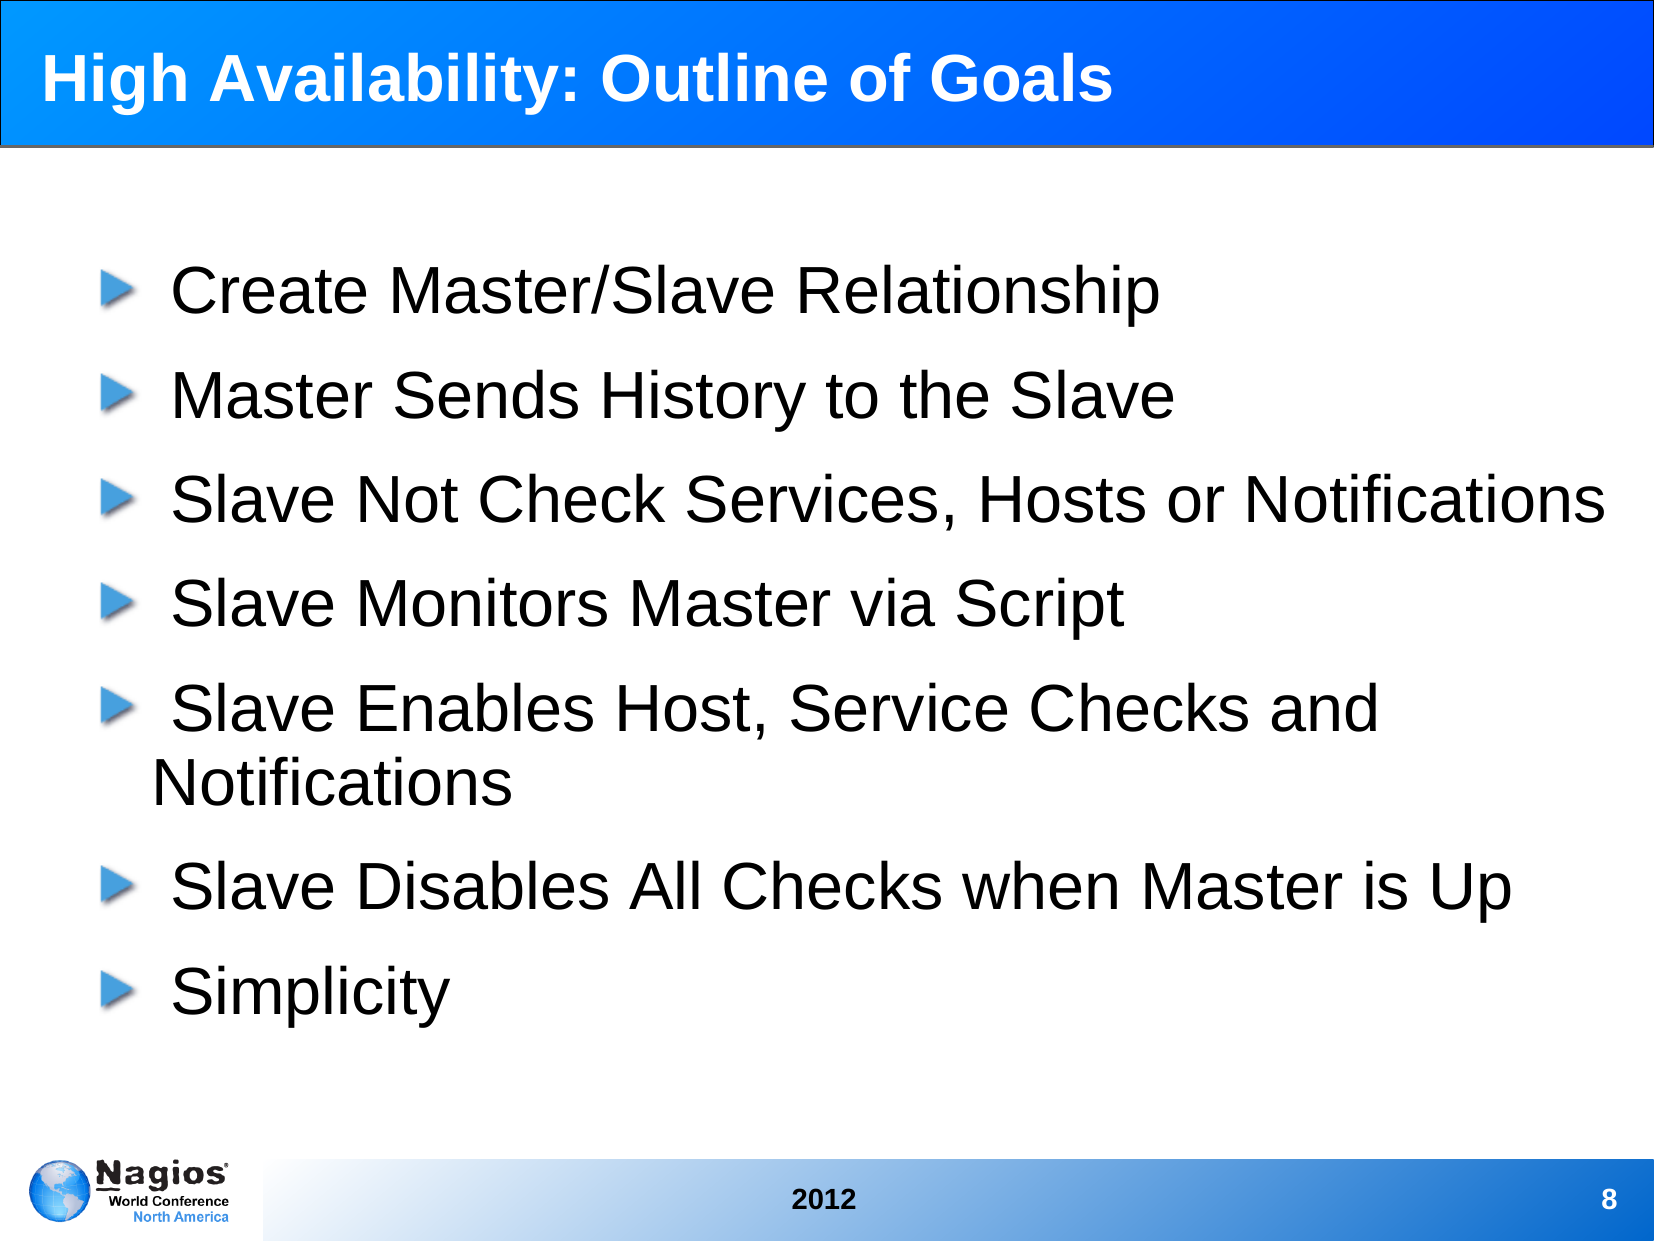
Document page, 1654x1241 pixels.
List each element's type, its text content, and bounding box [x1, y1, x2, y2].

list Create Master/Slave Relationship Master Sends History to the Slave Slave Not Check Services, Hosts or Notifications Slave Monitors Master via Script Slave Enables Host, Service Checks and Notifications Slave Disables All Checks when Master is Up Simplicity [80, 253, 1628, 1228]
title High Availability: Outline of Goals [41, 29, 1248, 127]
picture [29, 1159, 229, 1235]
